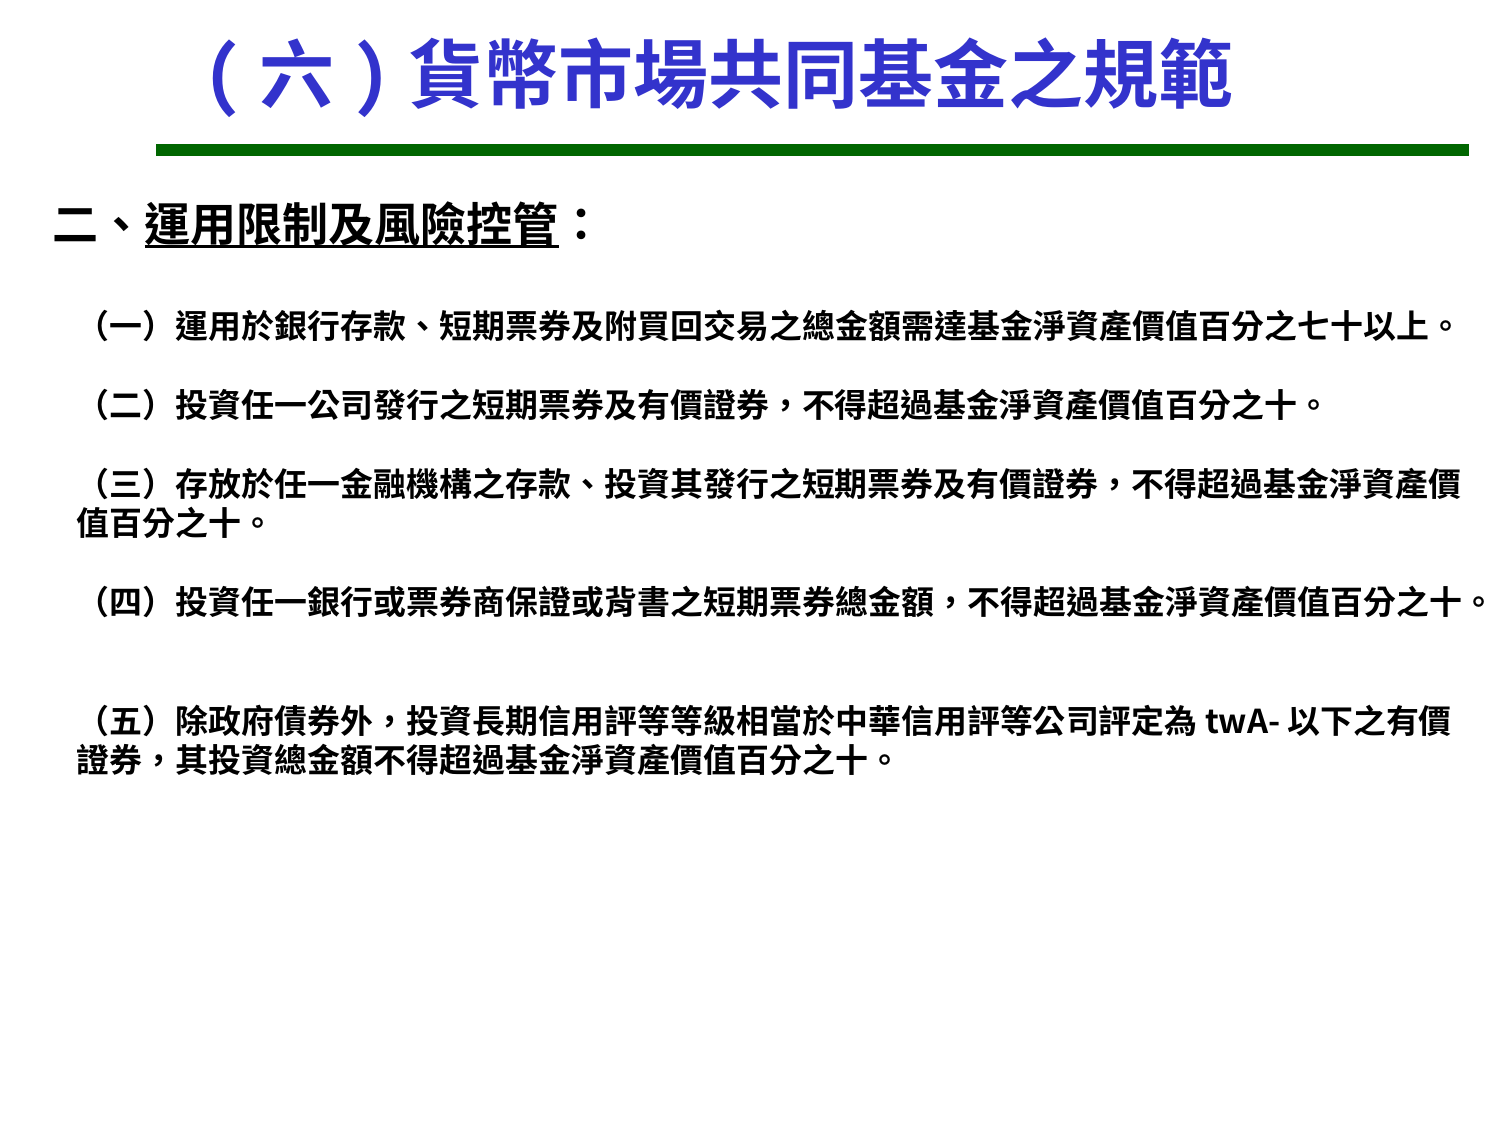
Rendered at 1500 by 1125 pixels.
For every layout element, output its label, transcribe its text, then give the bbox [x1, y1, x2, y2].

text_box 二、運用限制及風險控管： （一）運用於銀行存款、短期票券及附買回交易之總金額需達基金淨資產價值百分之七十以上。 （二）投資任一公司發行之短期票券及有價證券，不得超過基金淨資產價值百分之十。 （三）存放於任一金融機構之存款、投資其發行之短期票券及有價證券，不得超過基金淨資產價值百分之十。 （四）投資任一銀行或票券商保證或背書之短期票券總金額，不得超過基金淨資產價值百分之十。 （五）除政府債券外，投資長期信用評等等級相當於中華信用評等公司評定為twA-以下之有價證券，其投資總金額不得超過基金淨資產價值百分之十。 [37, 187, 1500, 951]
text_box (六)貨幣市場共同基金之規範 [0, 0, 1400, 125]
